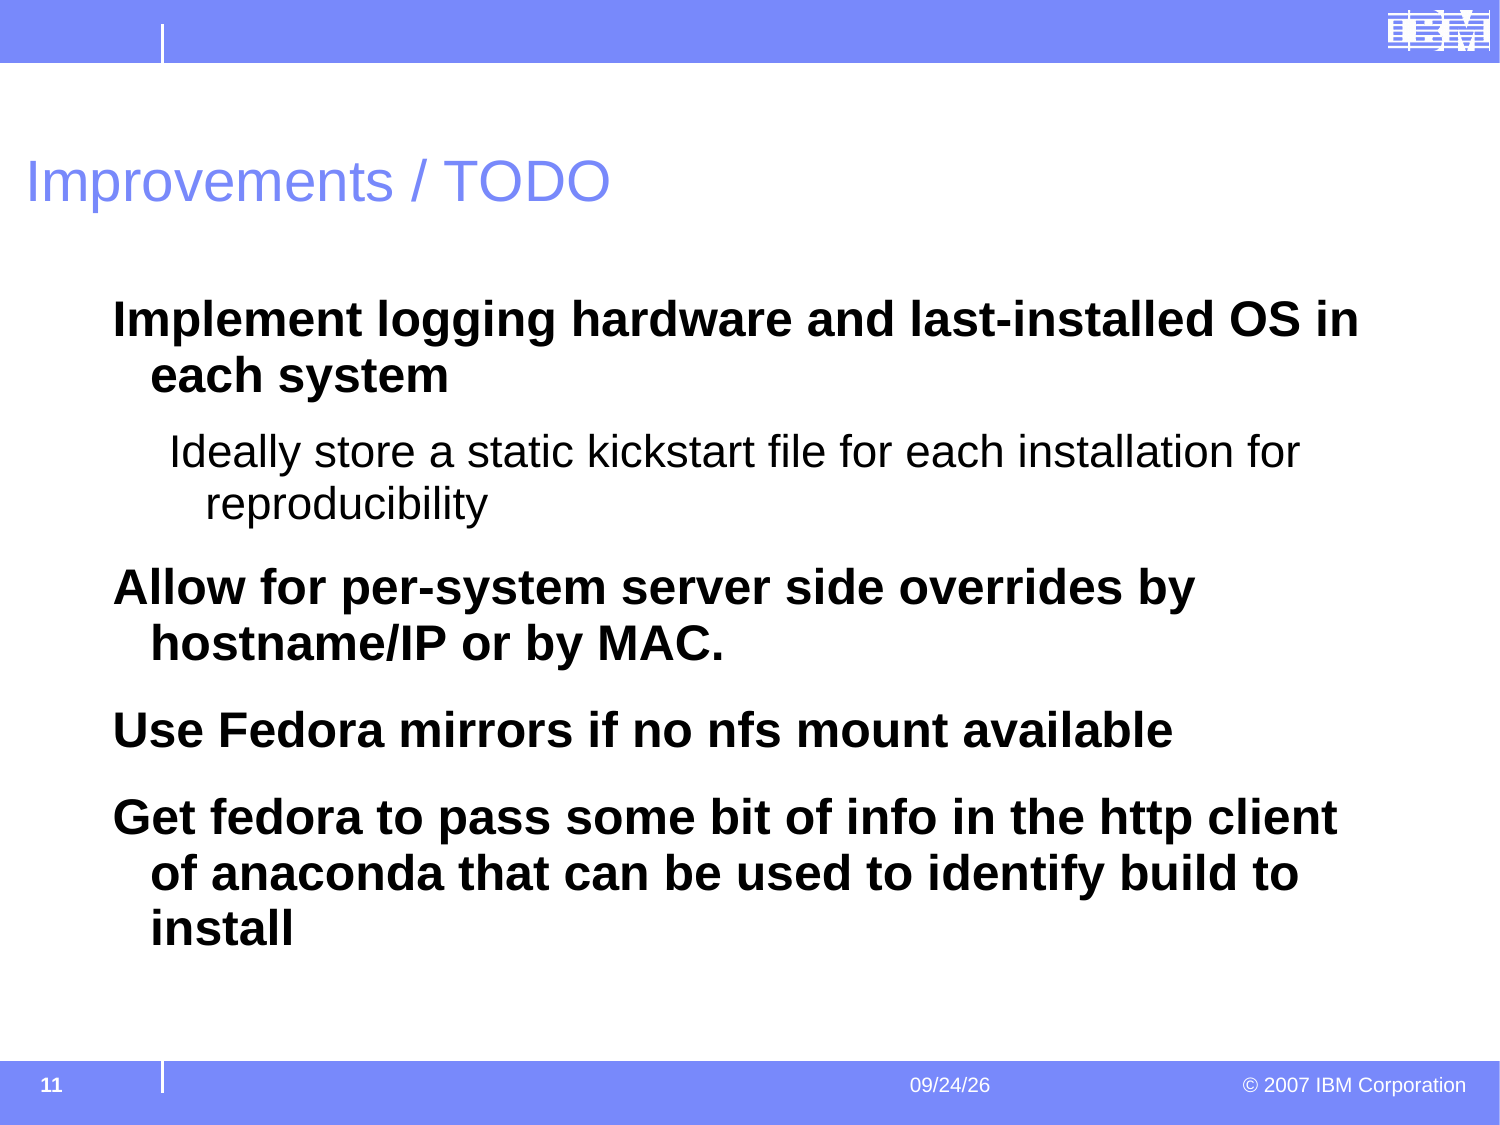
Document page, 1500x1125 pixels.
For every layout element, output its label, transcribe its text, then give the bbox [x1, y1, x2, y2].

title Improvements / TODO [25, 150, 1378, 218]
list Implement logging hardware and last-installed OS in each system Ideally store a static kickstart file for each installation for reproducibility Allow for per-system server side overrides by hostname/IP or by MAC. Use Fedora mirrors if no nfs mount available Get fedora to pass some bit of info in the http client of anaconda that can be used to identify build to install [112, 291, 1388, 957]
